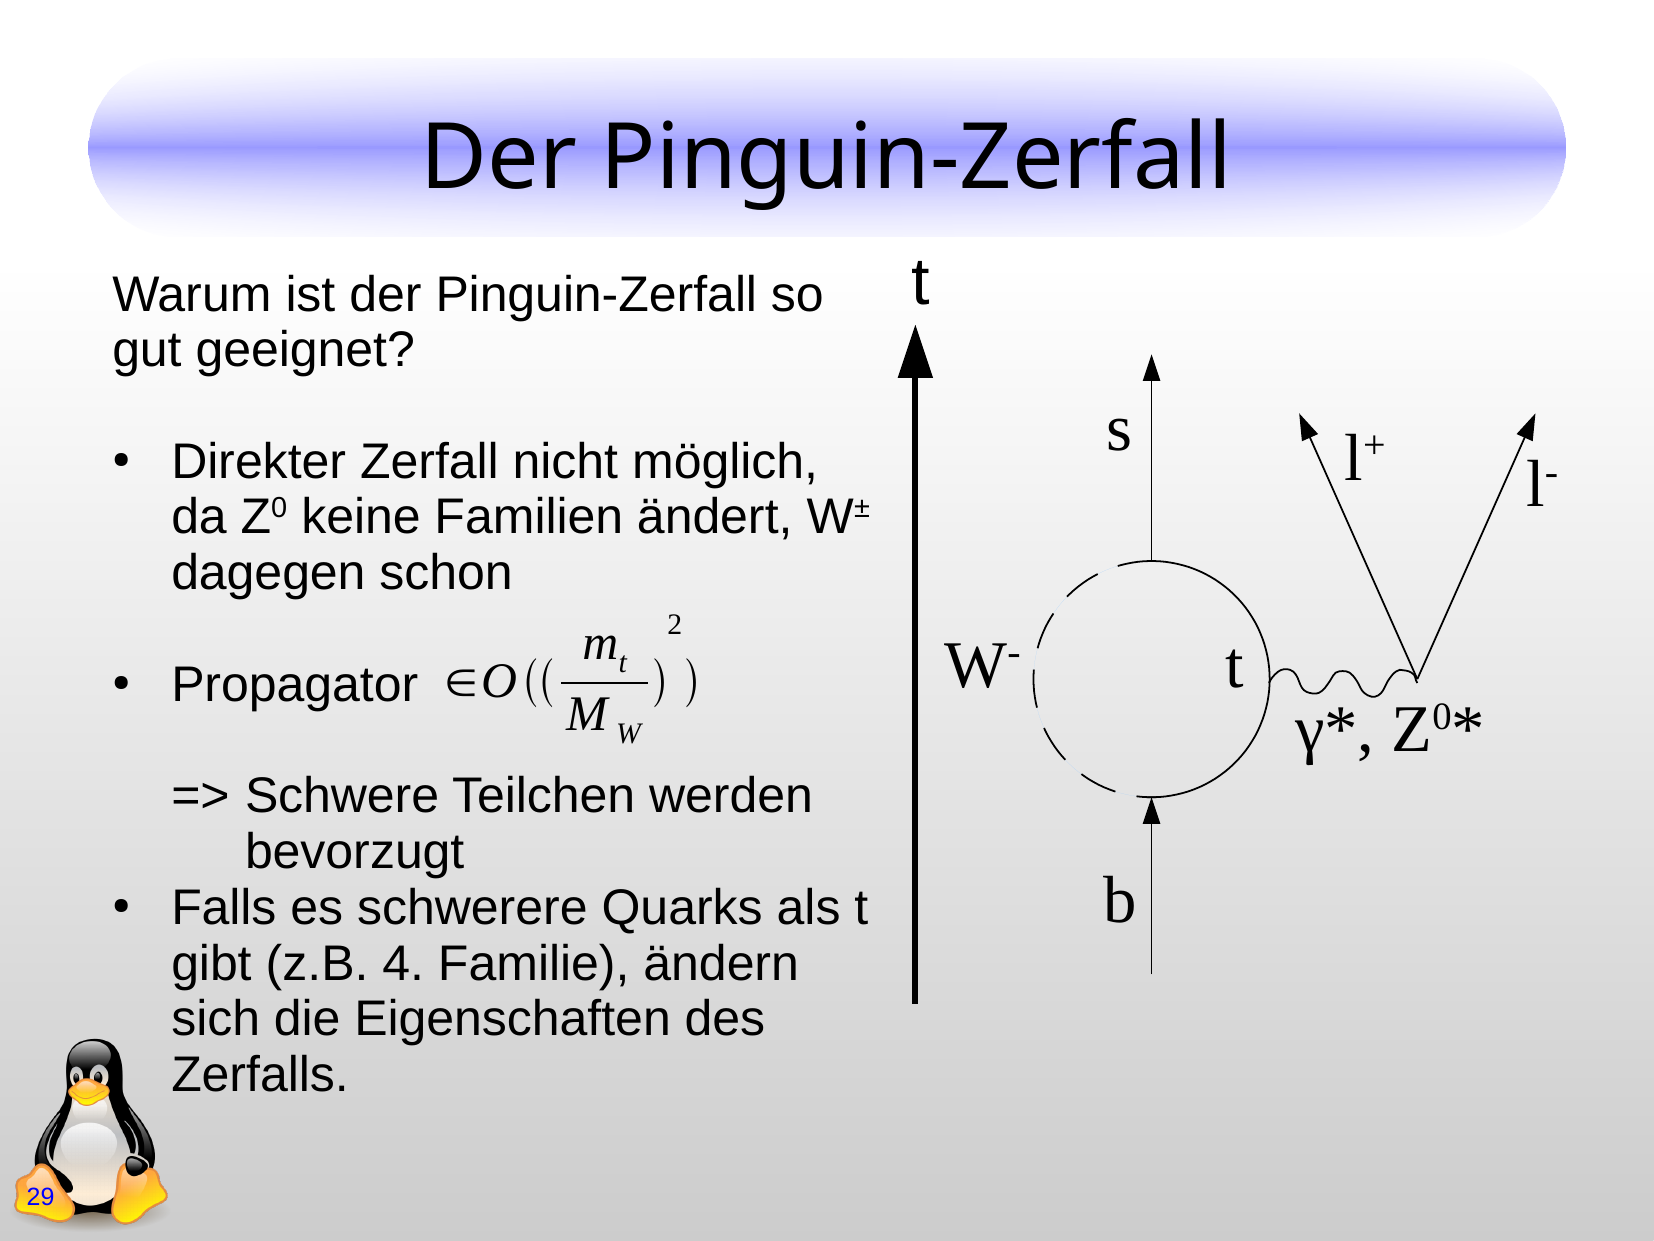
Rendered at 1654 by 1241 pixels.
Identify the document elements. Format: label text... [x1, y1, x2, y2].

text_box [1033, 561, 1270, 798]
chart [431, 608, 707, 751]
text_box l+ [1329, 413, 1401, 506]
text_box W- [929, 620, 1036, 712]
text_box Warum ist der Pinguin-Zerfall so gut geeignet? Direkter Zerfall nicht möglich, da Z0 keine Familien ändert, W± dagegen schon Propagator => Schwere Teilchen werden bevorzugt Falls es schwerere Quarks als t gibt (z.B. 4. Familie), ändern sich die Eigenschaften des Zerfalls. [112, 265, 886, 1103]
text_box γ*, Z0* [1280, 684, 1500, 774]
text_box t [1210, 620, 1259, 709]
picture [2, 1030, 178, 1241]
text_box t [896, 236, 945, 326]
text_box l- [1511, 439, 1573, 532]
title Der Pinguin-Zerfall [82, 56, 1571, 250]
text_box b [1088, 856, 1152, 945]
text_box s [1092, 383, 1148, 473]
